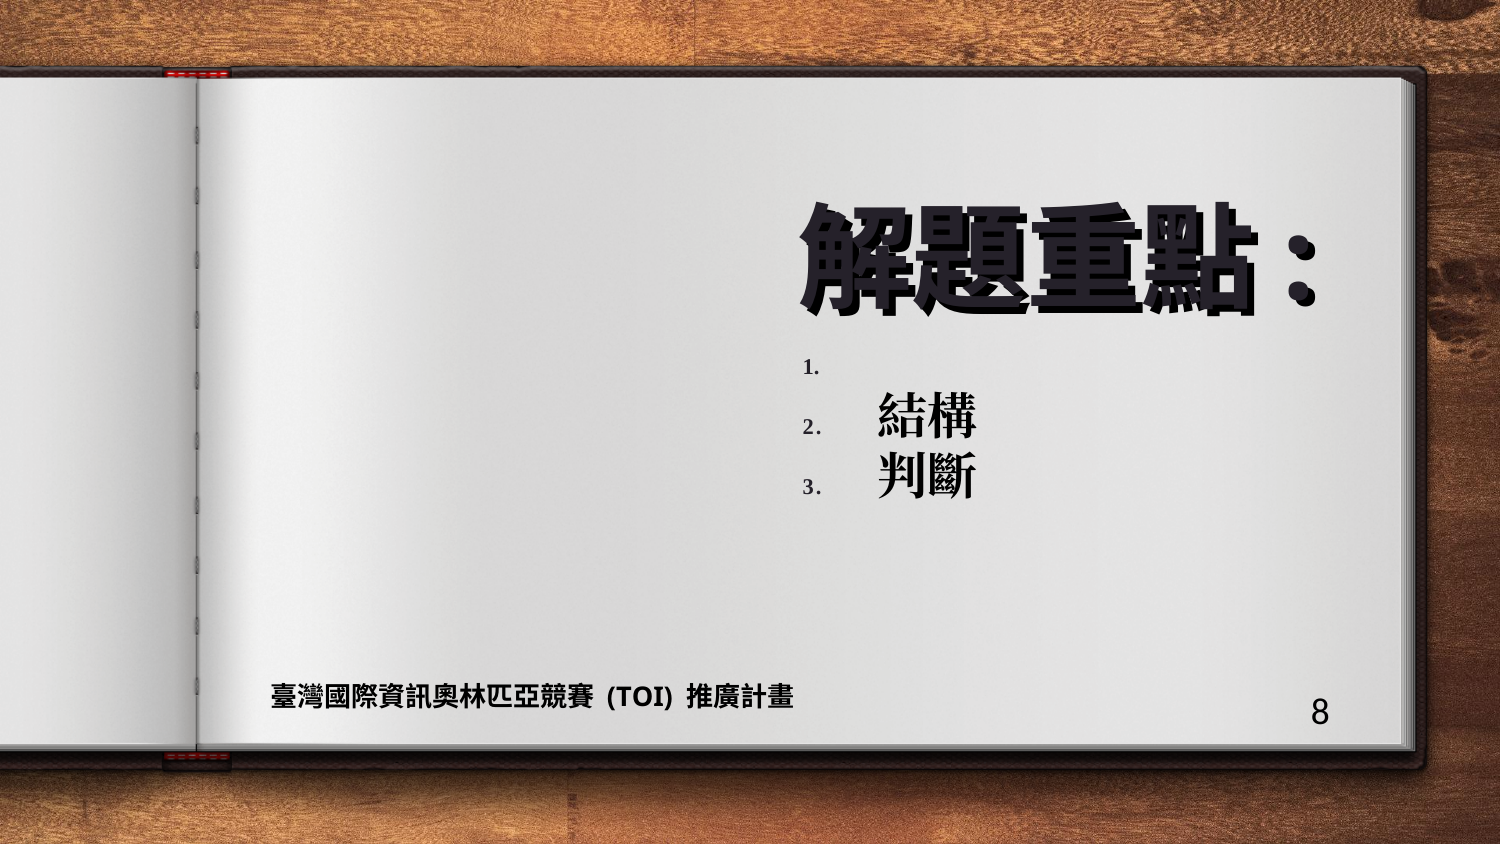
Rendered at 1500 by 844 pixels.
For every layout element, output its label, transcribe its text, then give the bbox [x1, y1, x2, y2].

title 解題重點: [782, 146, 1313, 338]
subtitle 結構 判斷 [787, 309, 1341, 584]
text_box 8 [1295, 672, 1386, 737]
